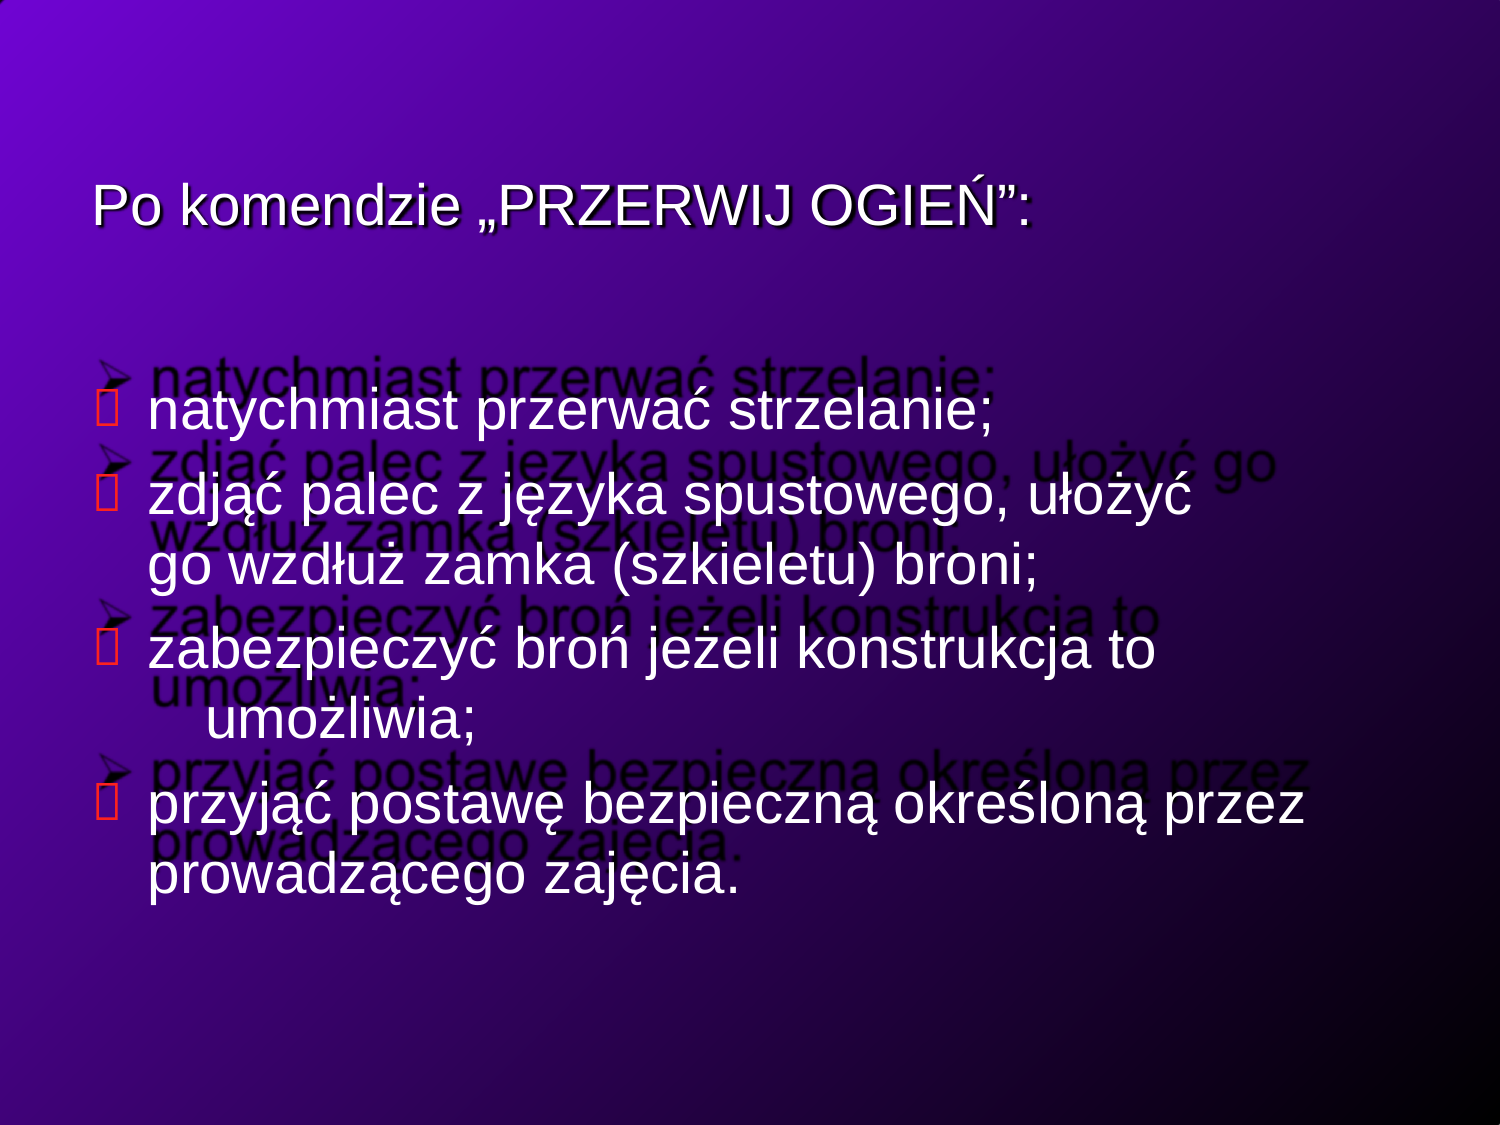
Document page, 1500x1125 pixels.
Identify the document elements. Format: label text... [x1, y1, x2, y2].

text_box Po komendzie „PRZERWIJ OGIEŃ”: natychmiast przerwać strzelanie; zdjąć palec z języka spustowego, ułożyć go wzdłuż zamka (szkieletu) broni; zabezpieczyć broń jeżeli konstrukcja to umożliwia; przyjąć postawę bezpieczną określoną przez prowadzącego zajęcia. [89, 164, 1310, 906]
picture [0, 0, 1500, 1125]
